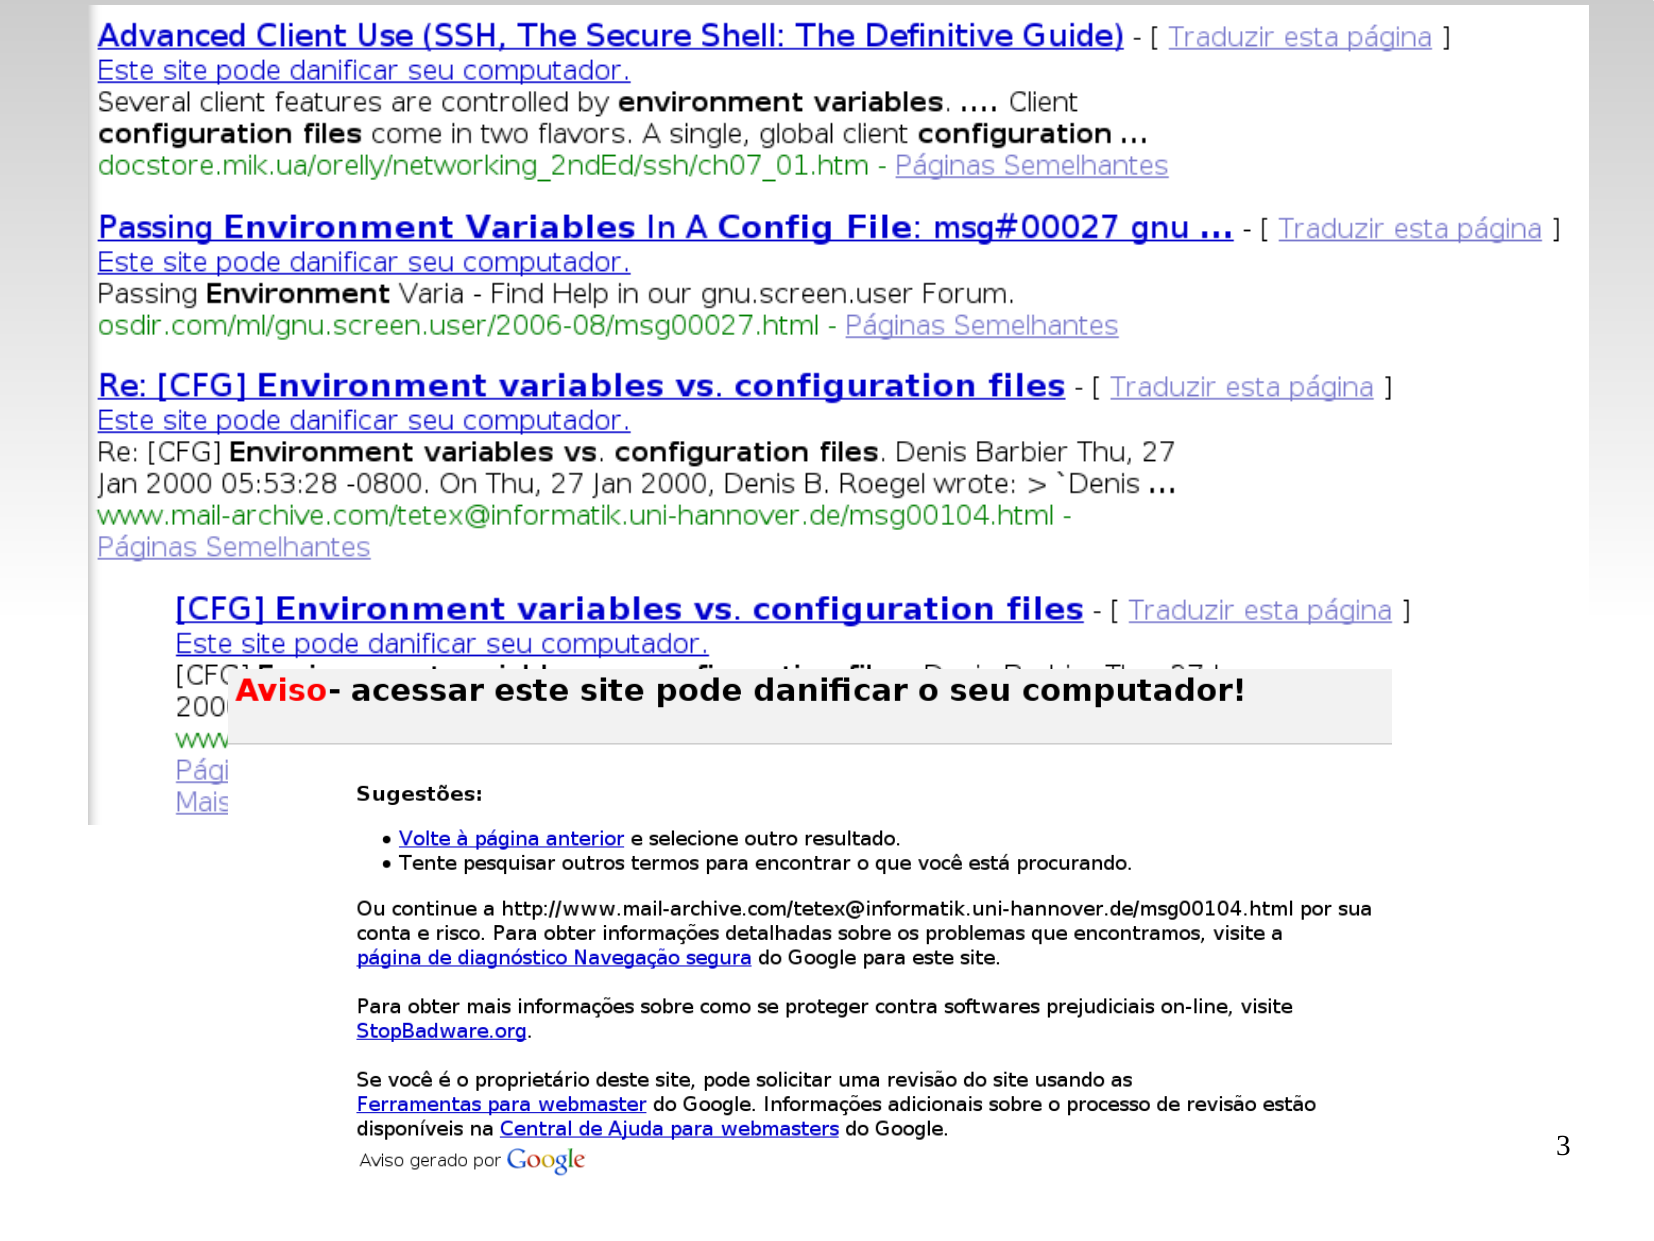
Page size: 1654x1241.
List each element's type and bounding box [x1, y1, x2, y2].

picture [88, 5, 1589, 1178]
